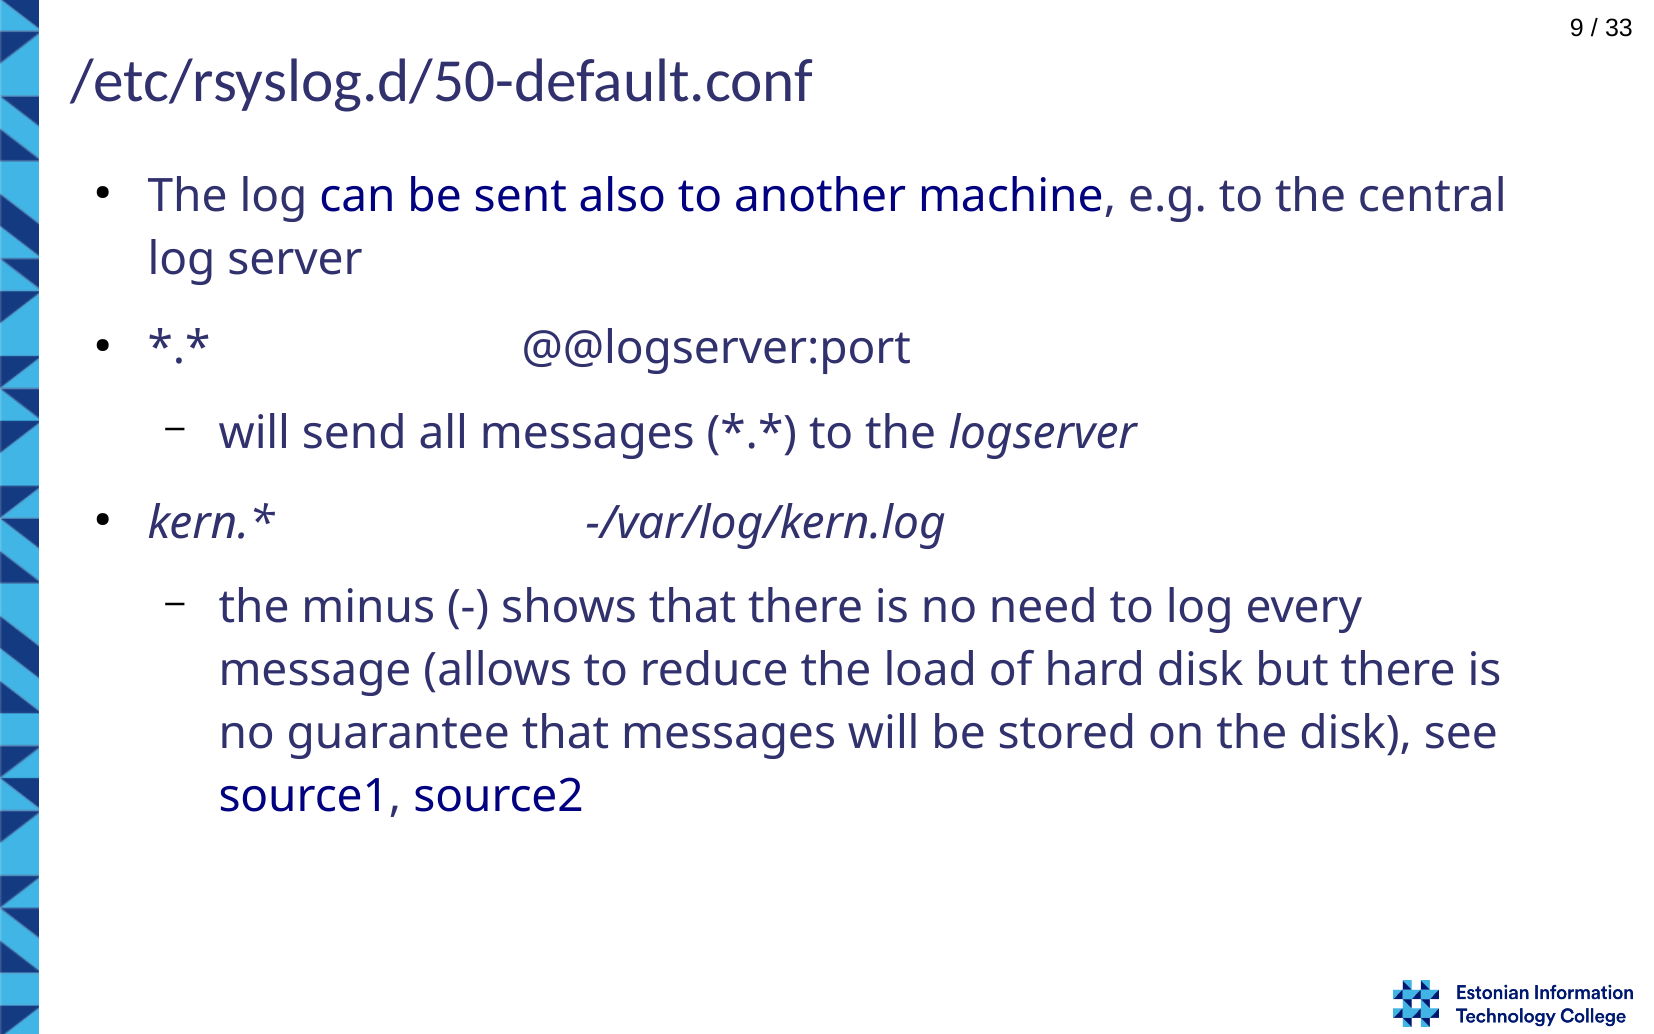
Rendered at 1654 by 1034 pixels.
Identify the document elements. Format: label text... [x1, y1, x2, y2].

list The log can be sent also to another machine, e.g. to the central log server *.* @@logserver:port will send all messages (*.*) to the logserver kern.* -/var/log/kern.log the minus (-) shows that there is no need to log every message (allows to reduce the load of hard disk but there is no guarantee that messages will be stored on the disk), see source1, source2 [76, 162, 1532, 880]
title /etc/rsyslog.d/50-default.conf [70, 41, 1630, 130]
picture [1393, 980, 1633, 1027]
